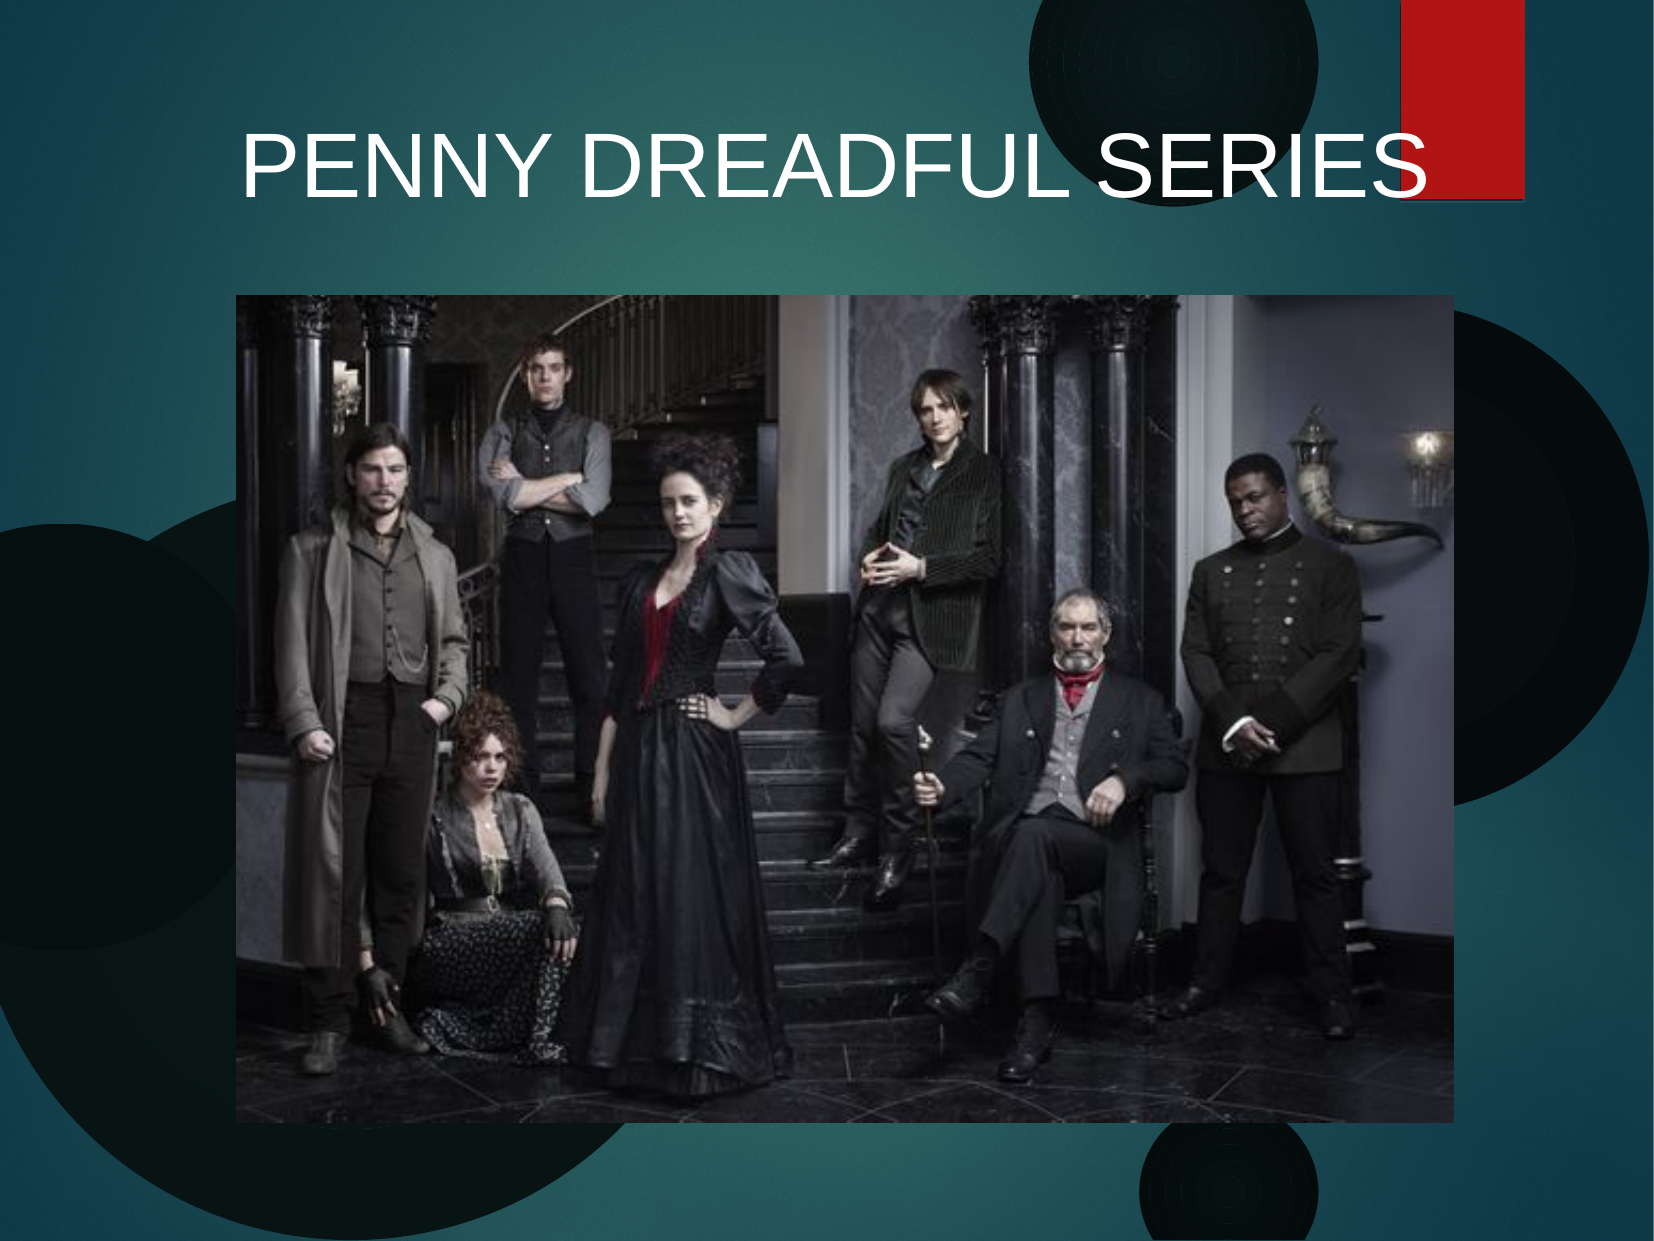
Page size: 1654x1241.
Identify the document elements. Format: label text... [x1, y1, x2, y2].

picture [236, 295, 1454, 1123]
text_box PENNY DREADFUL SERIES [224, 107, 1451, 225]
